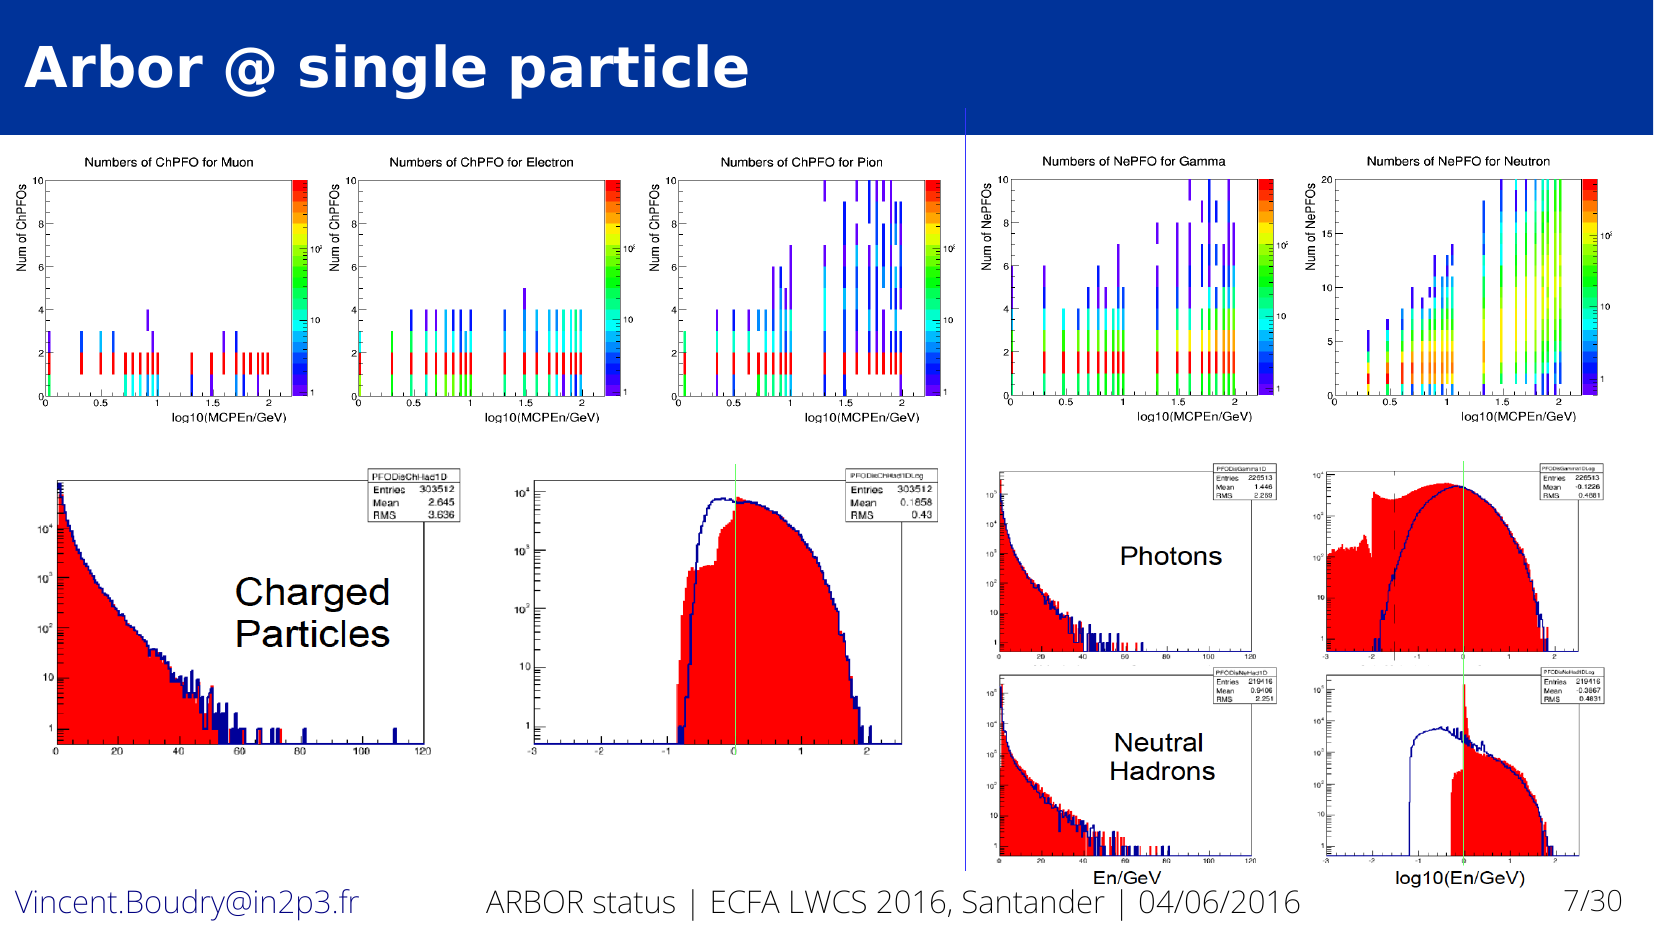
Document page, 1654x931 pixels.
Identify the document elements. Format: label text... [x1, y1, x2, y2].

picture [1304, 152, 1612, 422]
picture [980, 152, 1288, 422]
picture [328, 153, 635, 423]
picture [24, 464, 946, 755]
title [82, 49, 1571, 257]
title Arbor @ single particle [24, 12, 1635, 124]
picture [976, 461, 1610, 889]
picture [648, 153, 955, 423]
picture [15, 153, 322, 423]
